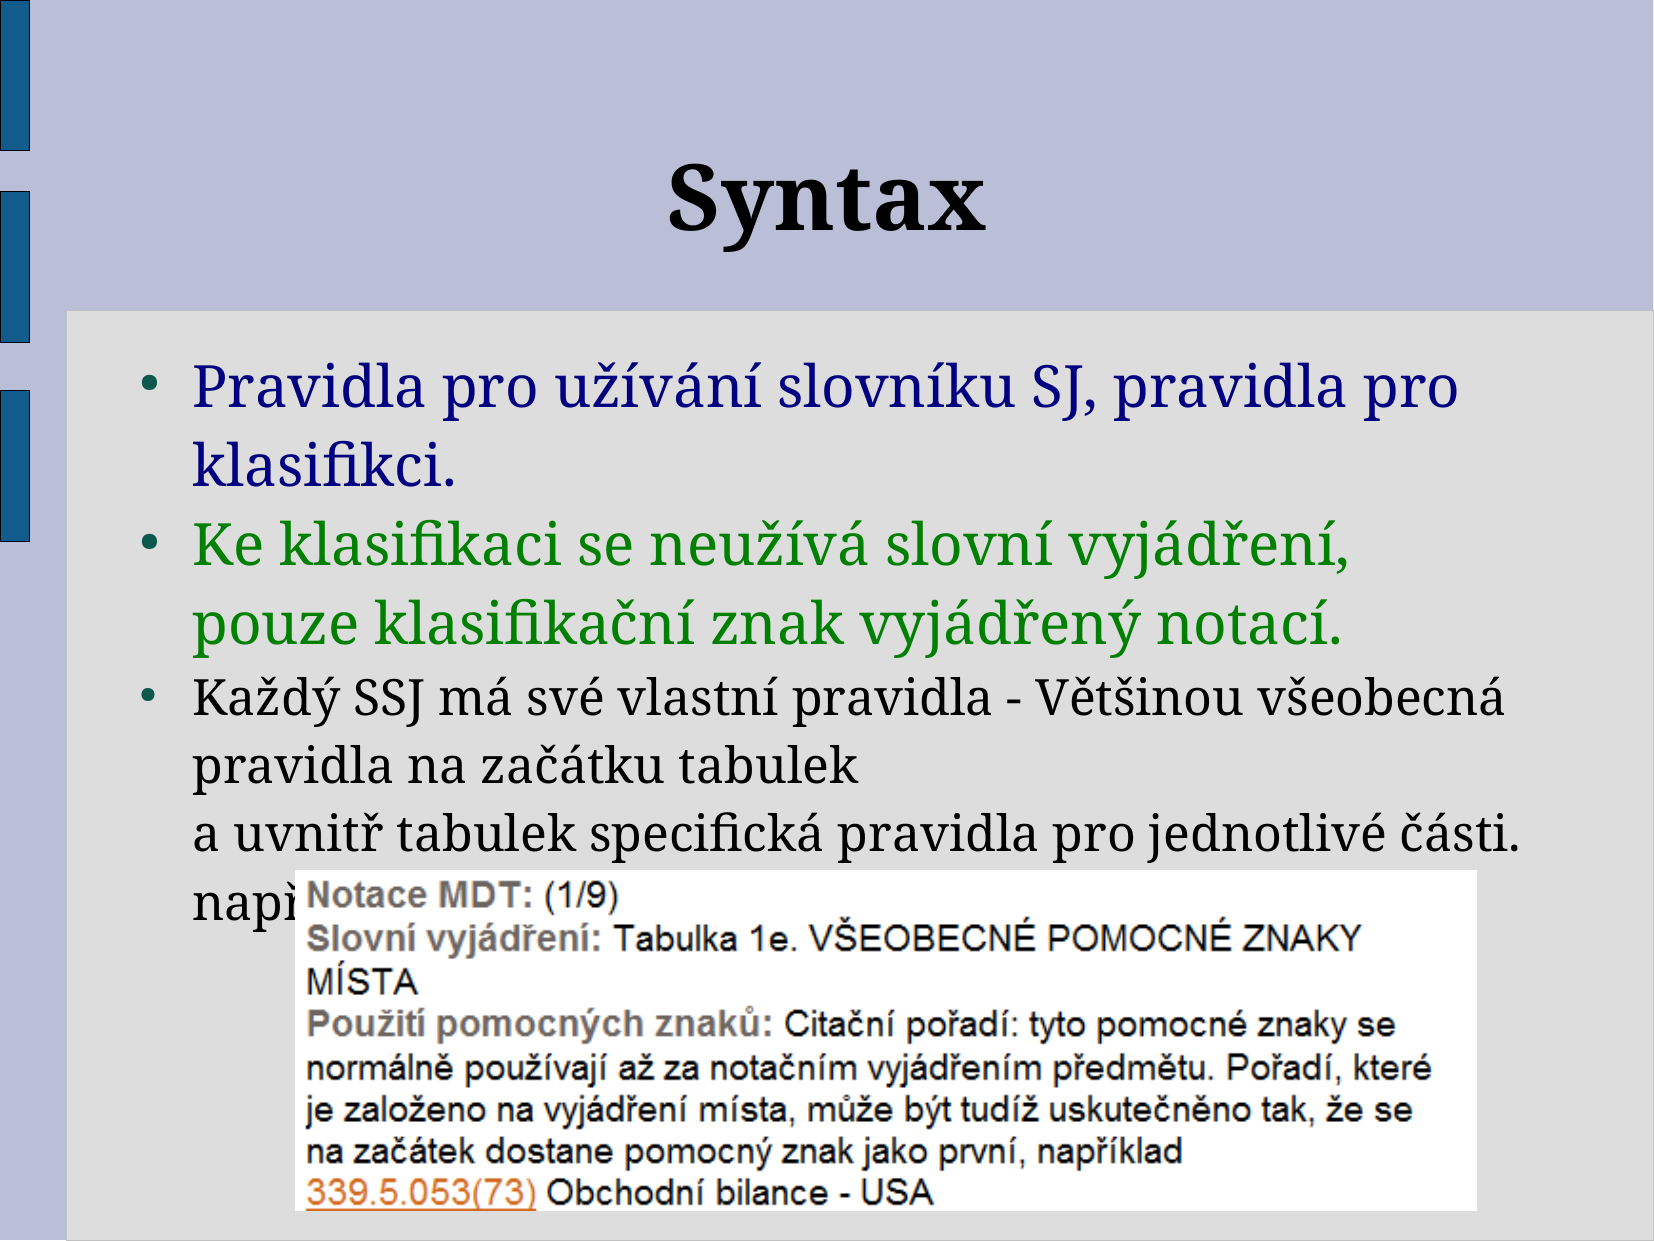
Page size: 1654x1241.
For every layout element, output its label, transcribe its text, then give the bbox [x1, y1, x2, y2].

picture [295, 870, 1477, 1211]
title Syntax [121, 98, 1534, 291]
list Pravidla pro užívání slovníku SJ, pravidla pro klasifikci. Ke klasifikaci se neužívá slovní vyjádření, pouze klasifikační znak vyjádřený notací. Každý SSJ má své vlastní pravidla - Většinou všeobecná pravidla na začátku tabulek a uvnitř tabulek specifická pravidla pro jednotlivé části. např. [121, 344, 1534, 1112]
